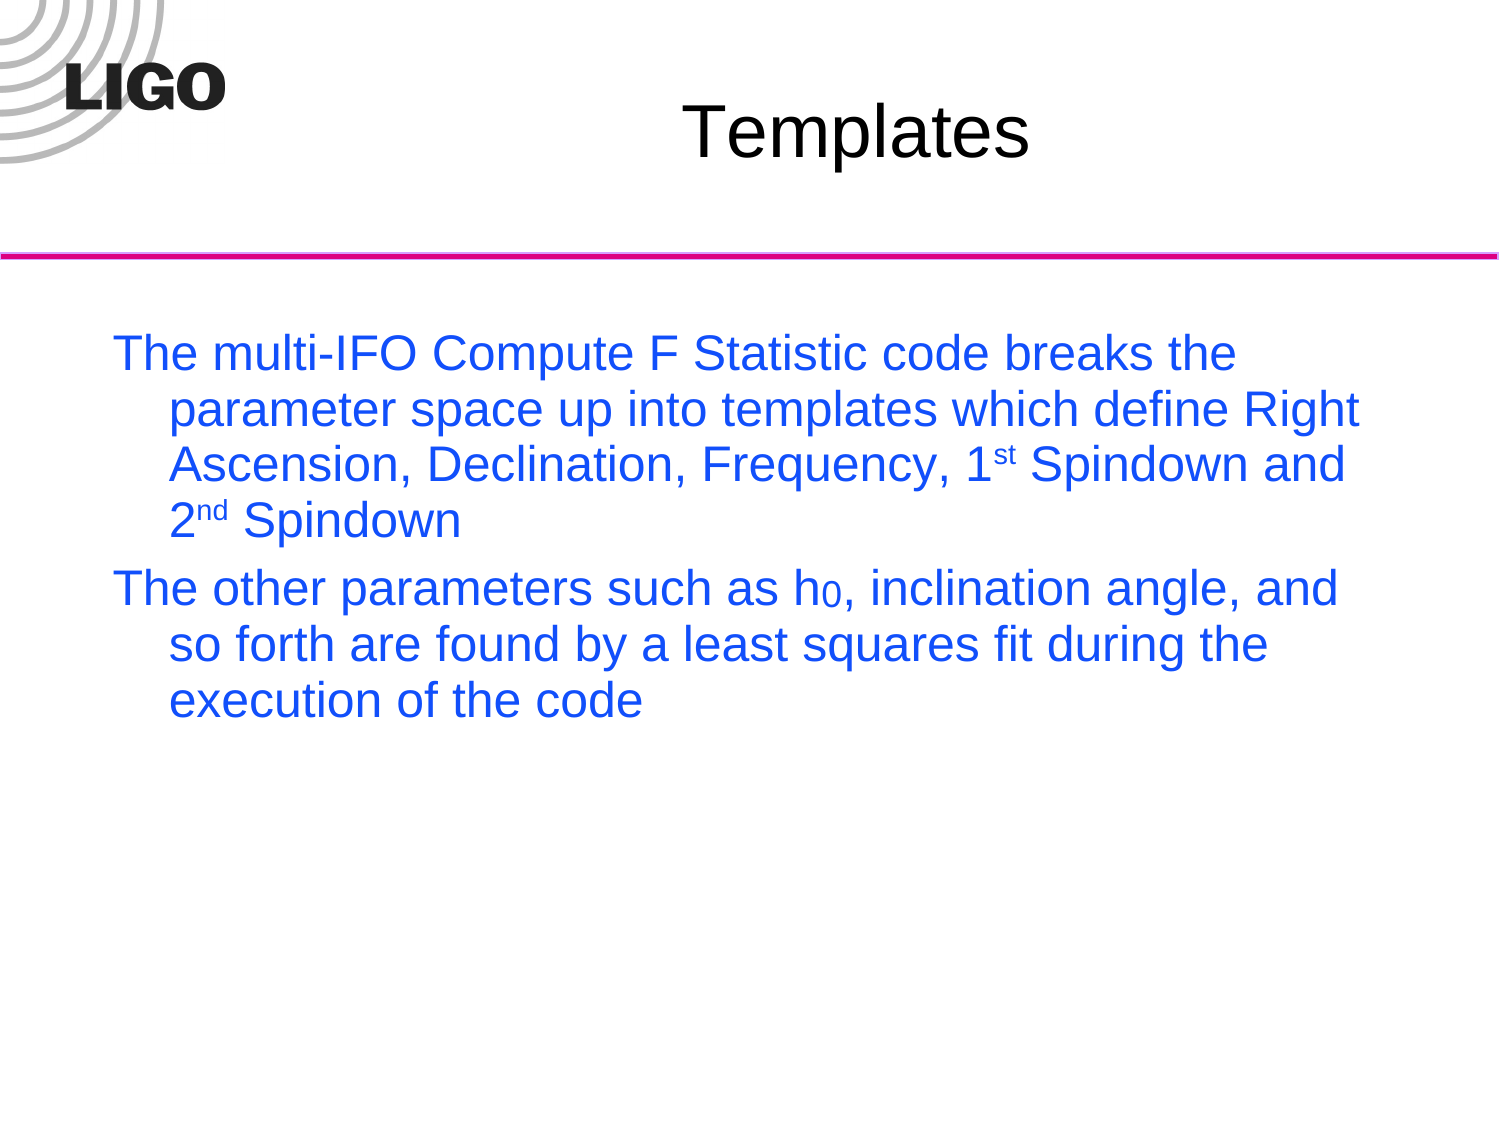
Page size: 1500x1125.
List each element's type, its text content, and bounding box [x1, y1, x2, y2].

list The multi-IFO Compute F Statistic code breaks the parameter space up into templates which define Right Ascension, Declination, Frequency, 1st Spindown and 2nd Spindown The other parameters such as h0, inclination angle, and so forth are found by a least squares fit during the execution of the code [112, 324, 1388, 1001]
title Templates [262, 37, 1450, 225]
